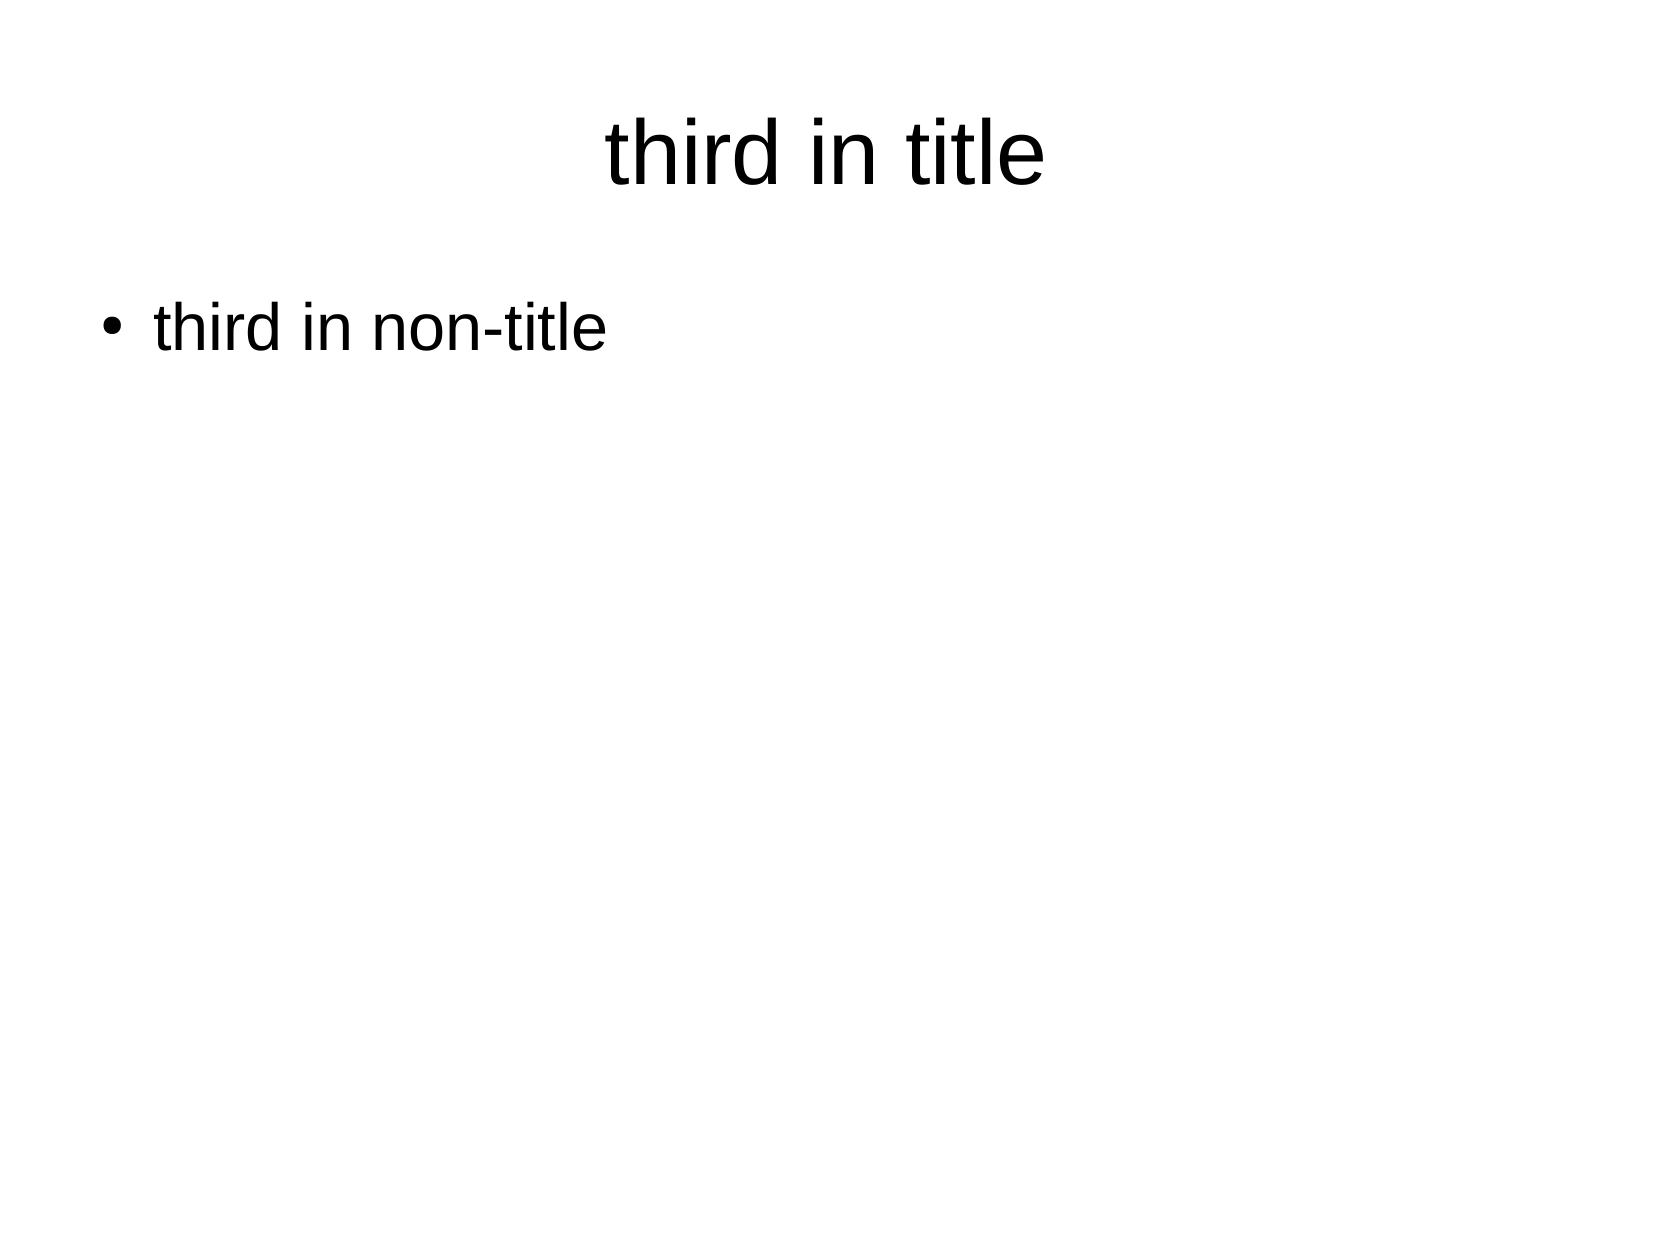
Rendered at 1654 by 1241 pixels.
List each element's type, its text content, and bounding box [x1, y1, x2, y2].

title third in title [82, 49, 1571, 257]
list third in non-title [82, 290, 1571, 1010]
